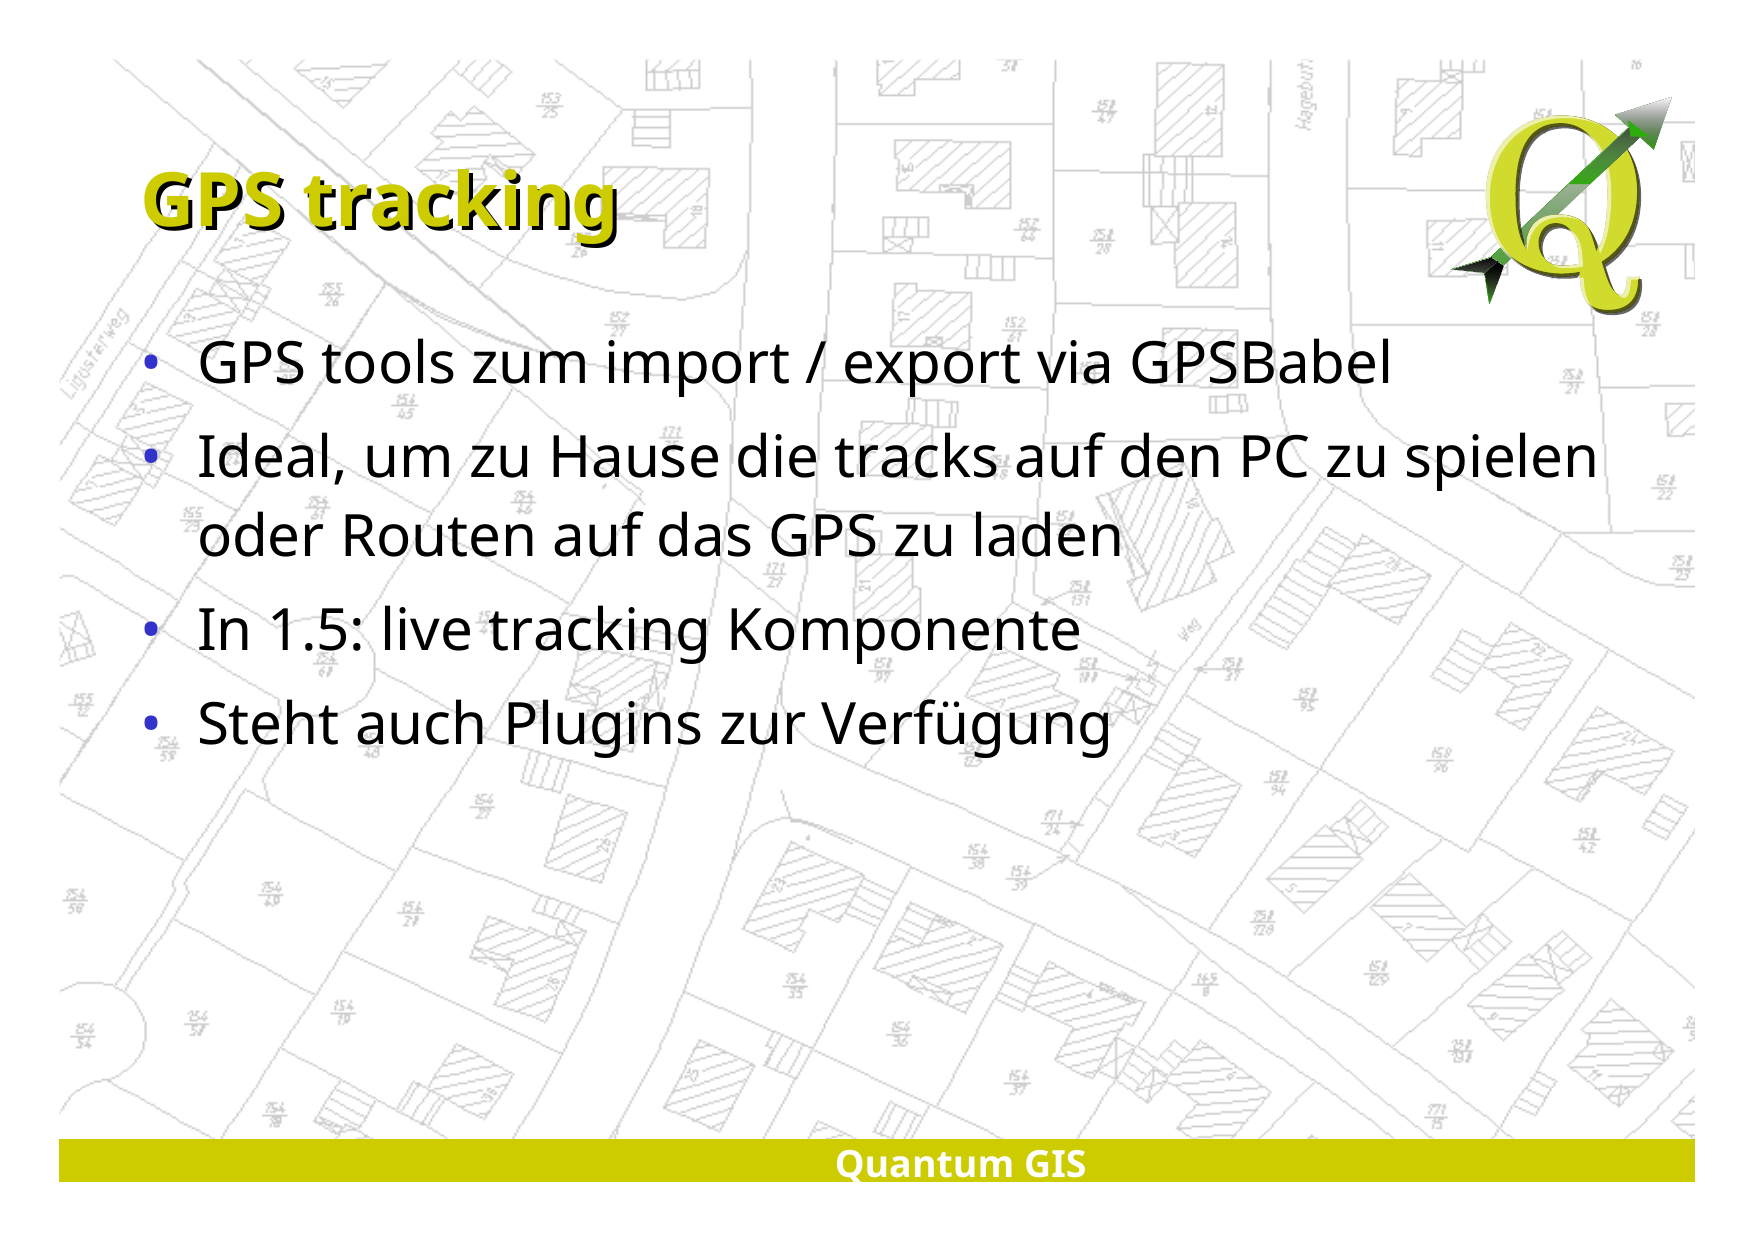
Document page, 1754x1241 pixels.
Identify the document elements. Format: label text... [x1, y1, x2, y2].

list GPS tools zum import / export via GPSBabel Ideal, um zu Hause die tracks auf den PC zu spielen oder Routen auf das GPS zu laden In 1.5: live tracking Komponente Steht auch Plugins zur Verfügung [140, 321, 1614, 1049]
title GPS tracking [140, 110, 1614, 285]
